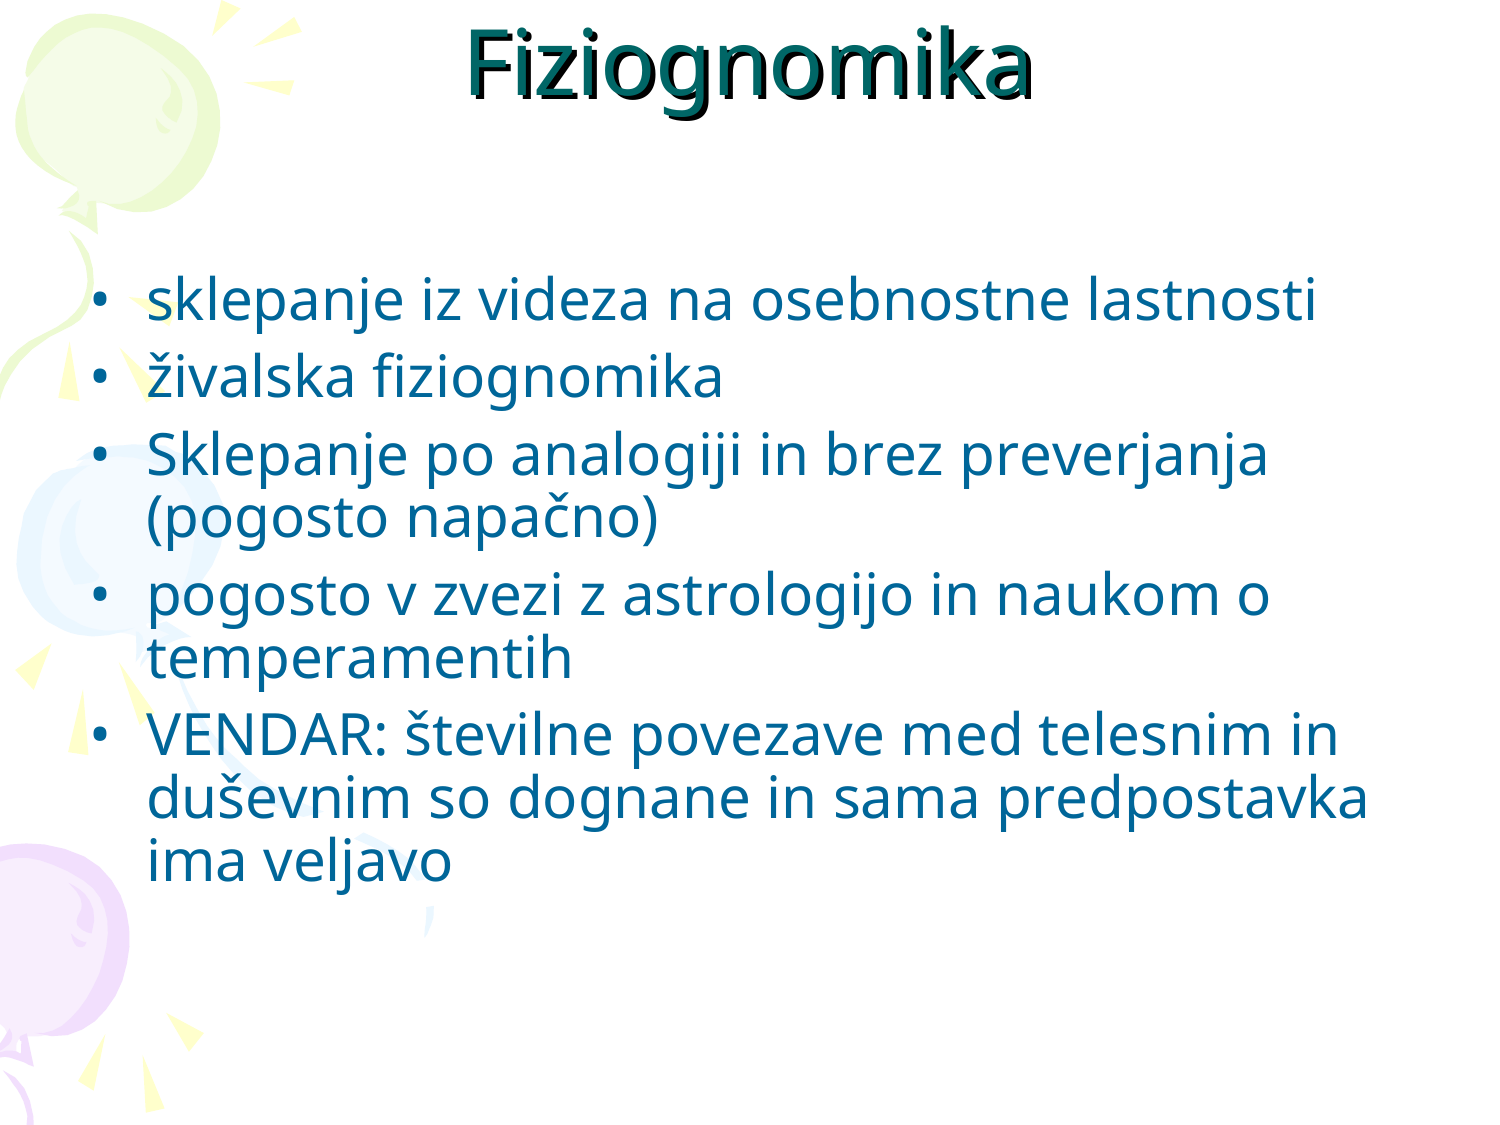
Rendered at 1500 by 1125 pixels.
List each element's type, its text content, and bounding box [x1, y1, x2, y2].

title Fiziognomika [72, 16, 1426, 233]
list sklepanje iz videza na osebnostne lastnosti živalska fiziognomika Sklepanje po analogiji in brez preverjanja (pogosto napačno) pogosto v zvezi z astrologijo in naukom o temperamentih VENDAR: številne povezave med telesnim in duševnim so dognane in sama predpostavka ima veljavo [75, 262, 1426, 994]
